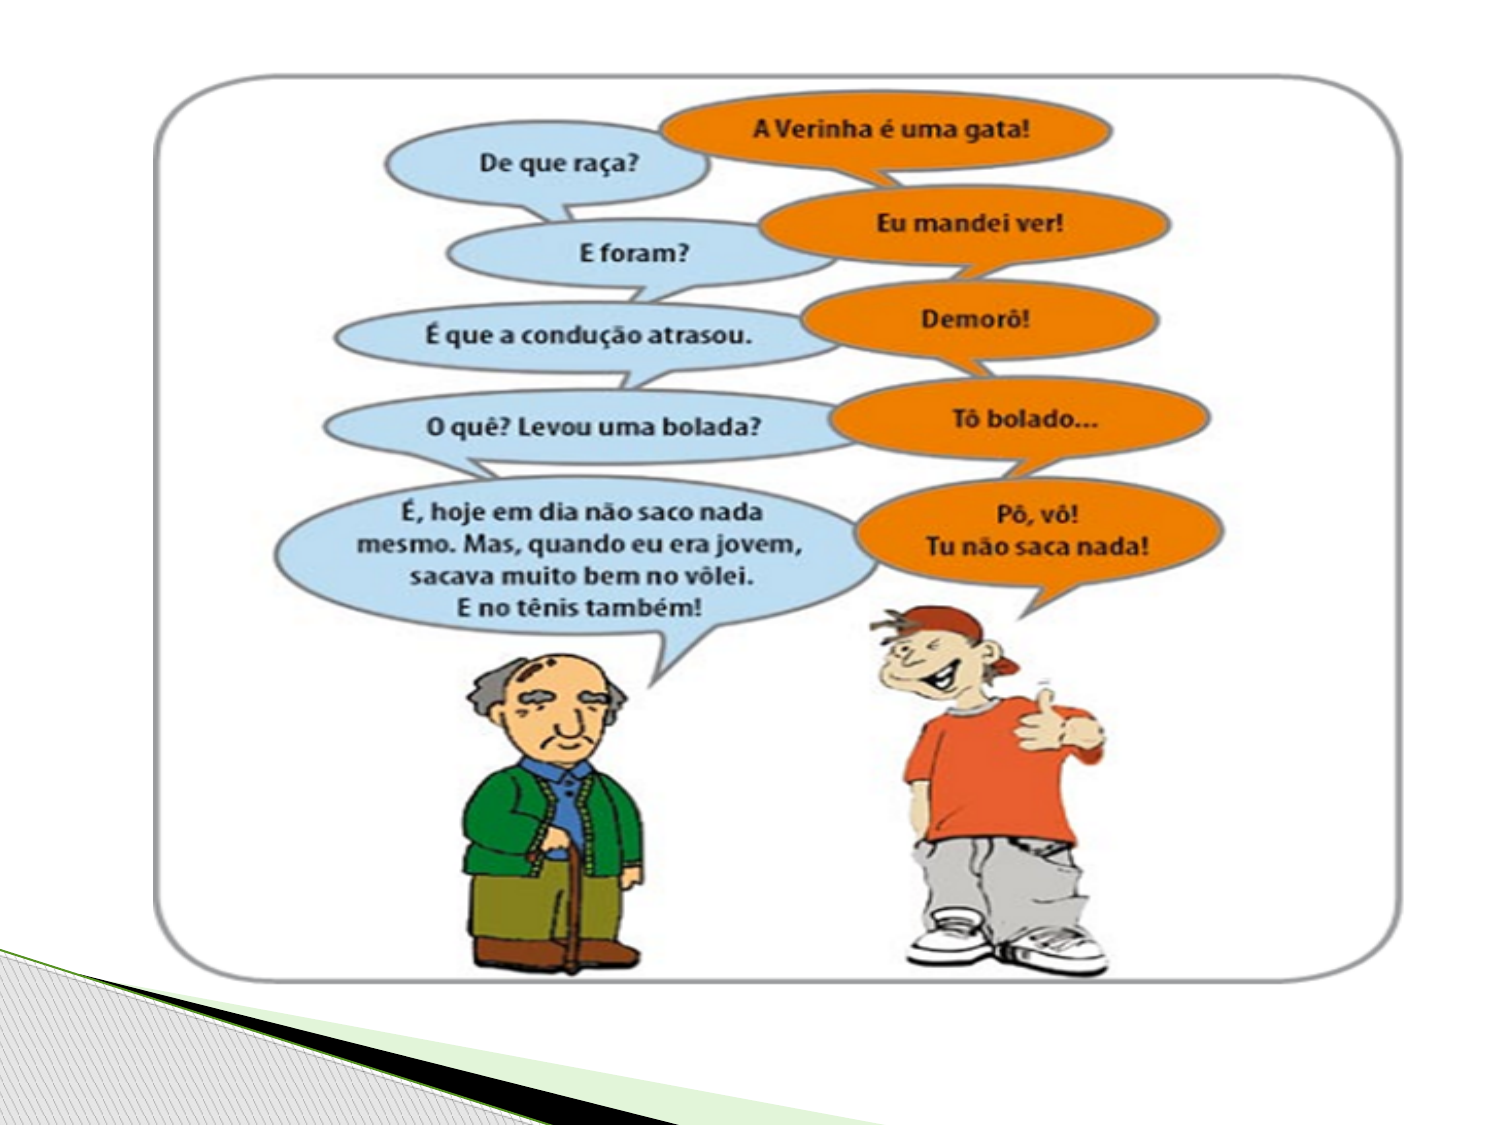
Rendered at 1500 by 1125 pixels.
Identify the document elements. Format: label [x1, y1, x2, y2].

picture [153, 70, 1406, 986]
